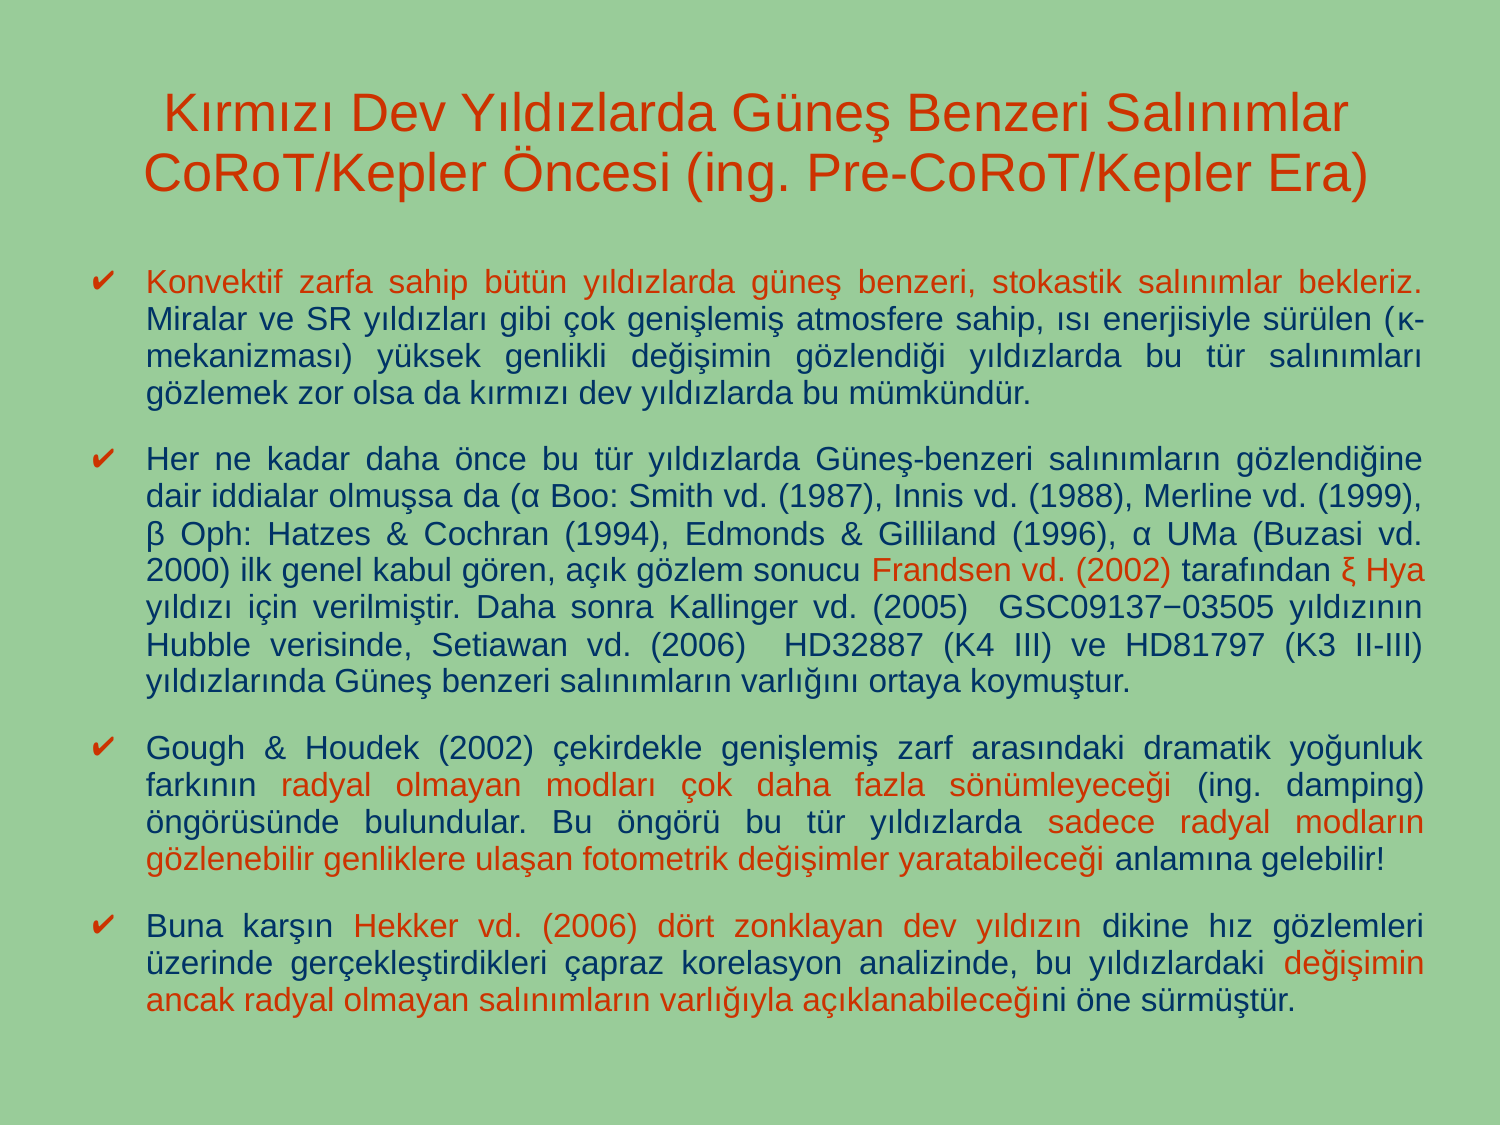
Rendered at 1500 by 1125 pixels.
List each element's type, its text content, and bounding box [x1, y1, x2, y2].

list Konvektif zarfa sahip bütün yıldızlarda güneş benzeri, stokastik salınımlar bekleriz. Miralar ve SR yıldızları gibi çok genişlemiş atmosfere sahip, ısı enerjisiyle sürülen (κ-mekanizması) yüksek genlikli değişimin gözlendiği yıldızlarda bu tür salınımları gözlemek zor olsa da kırmızı dev yıldızlarda bu mümkündür. Her ne kadar daha önce bu tür yıldızlarda Güneş-benzeri salınımların gözlendiğine dair iddialar olmuşsa da (α Boo: Smith vd. (1987), Innis vd. (1988), Merline vd. (1999), β Oph: Hatzes & Cochran (1994), Edmonds & Gilliland (1996), α UMa (Buzasi vd. 2000) ilk genel kabul gören, açık gözlem sonucu Frandsen vd. (2002) tarafından ξ Hya yıldızı için verilmiştir. Daha sonra Kallinger vd. (2005) GSC09137−03505 yıldızının Hubble verisinde, Setiawan vd. (2006) HD32887 (K4 III) ve HD81797 (K3 II-III) yıldızlarında Güneş benzeri salınımların varlığını ortaya koymuştur. Gough & Houdek (2002) çekirdekle genişlemiş zarf arasındaki dramatik yoğunluk farkının radyal olmayan modları çok daha fazla sönümleyeceği (ing. damping) öngörüsünde bulundular. Bu öngörü bu tür yıldızlarda sadece radyal modların gözlenebilir genliklere ulaşan fotometrik değişimler yaratabileceği anlamına gelebilir! Buna karşın Hekker vd. (2006) dört zonklayan dev yıldızın dikine hız gözlemleri üzerinde gerçekleştirdikleri çapraz korelasyon analizinde, bu yıldızlardaki değişimin ancak radyal olmayan salınımların varlığıyla açıklanabileceğini öne sürmüştür. [75, 263, 1425, 1027]
title Kırmızı Dev Yıldızlarda Güneş Benzeri Salınımlar CoRoT/Kepler Öncesi (ing. Pre-CoRoT/Kepler Era) [120, 22, 1395, 263]
